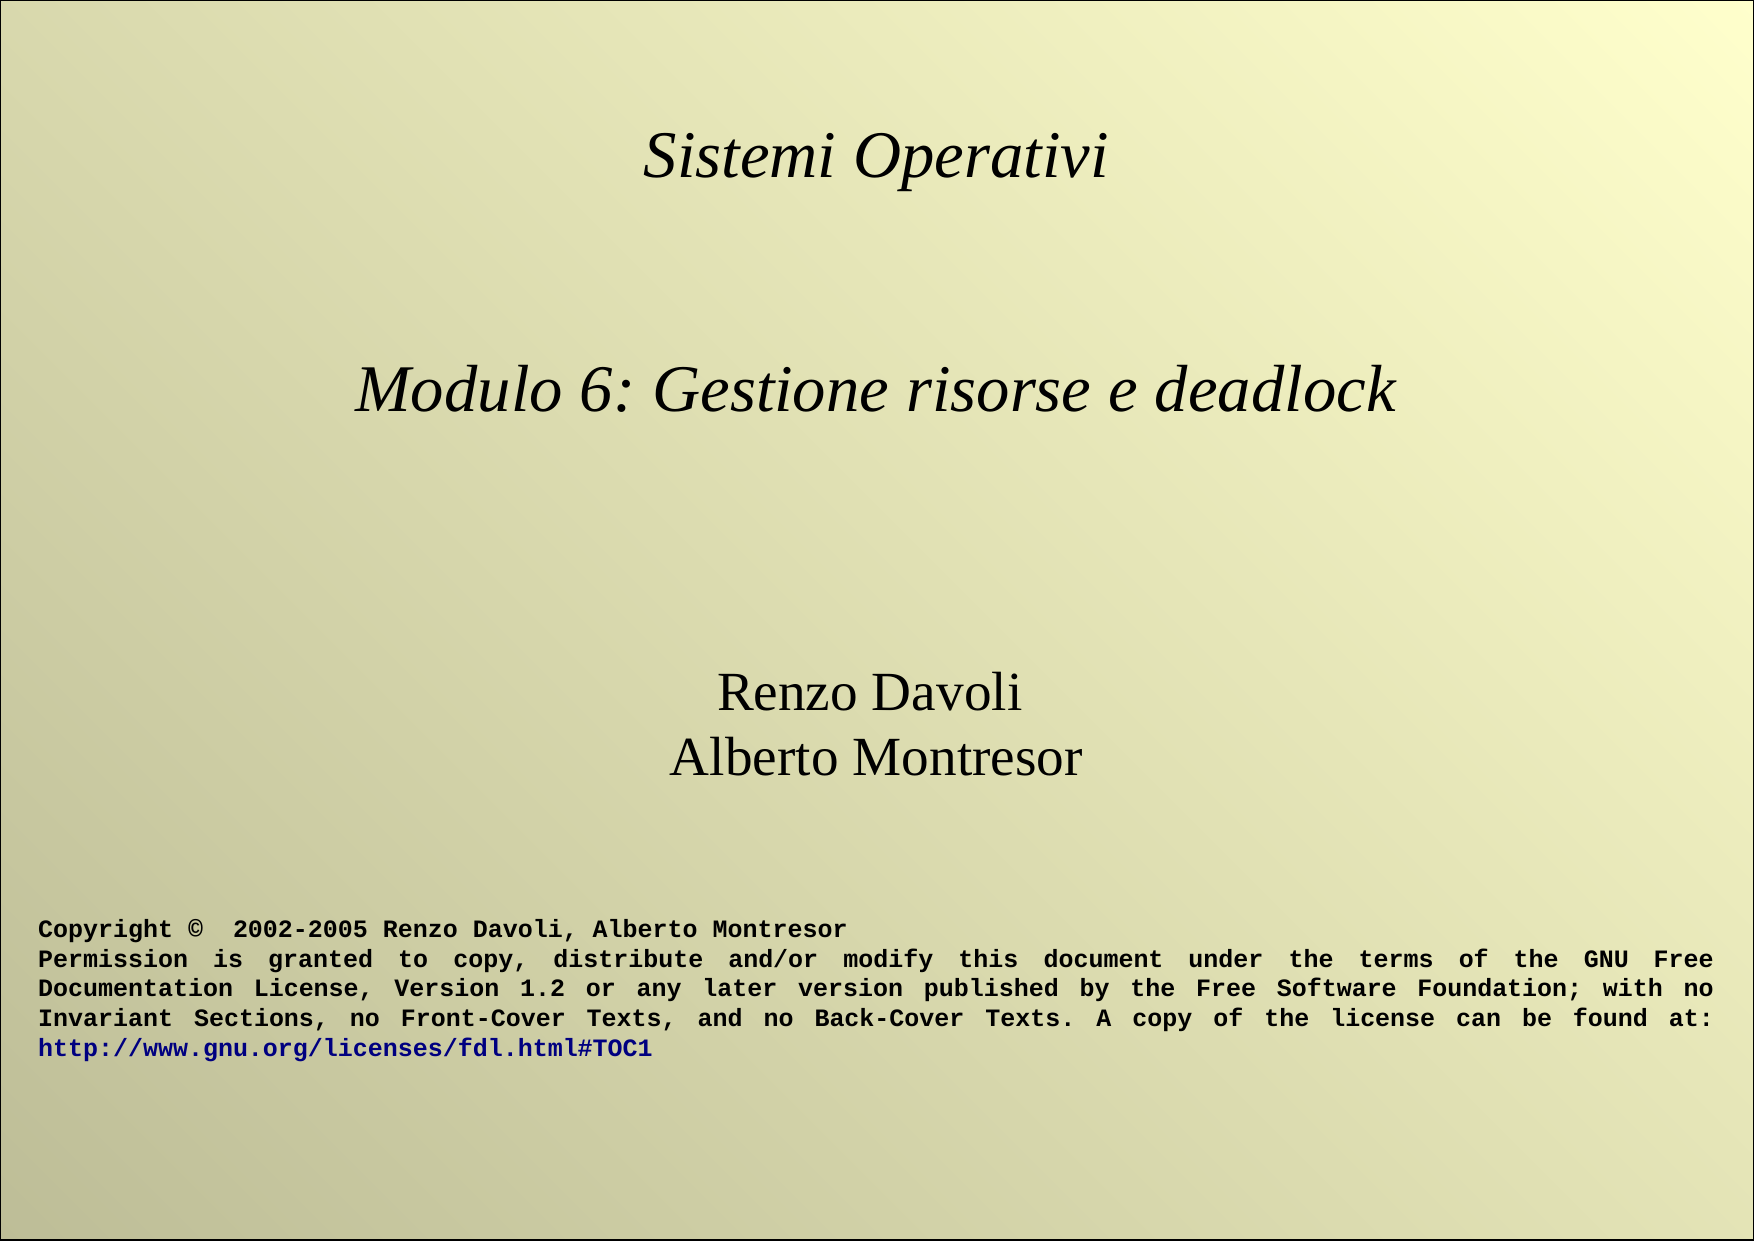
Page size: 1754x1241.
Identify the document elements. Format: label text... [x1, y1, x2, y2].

text_box Sistemi Operativi Modulo 6: Gestione risorse e deadlock Renzo Davoli Alberto Montresor Copyright © 2002-2005 Renzo Davoli, Alberto Montresor Permission is granted to copy, distribute and/or modify this document under the terms of the GNU Free Documentation License, Version 1.2 or any later version published by the Free Software Foundation; with no Invariant Sections, no Front-Cover Texts, and no Back-Cover Texts. A copy of the license can be found at: http://www.gnu.org/licenses/fdl.html#TOC1 [38, 40, 1716, 1195]
text_box [0, 0, 1754, 1241]
